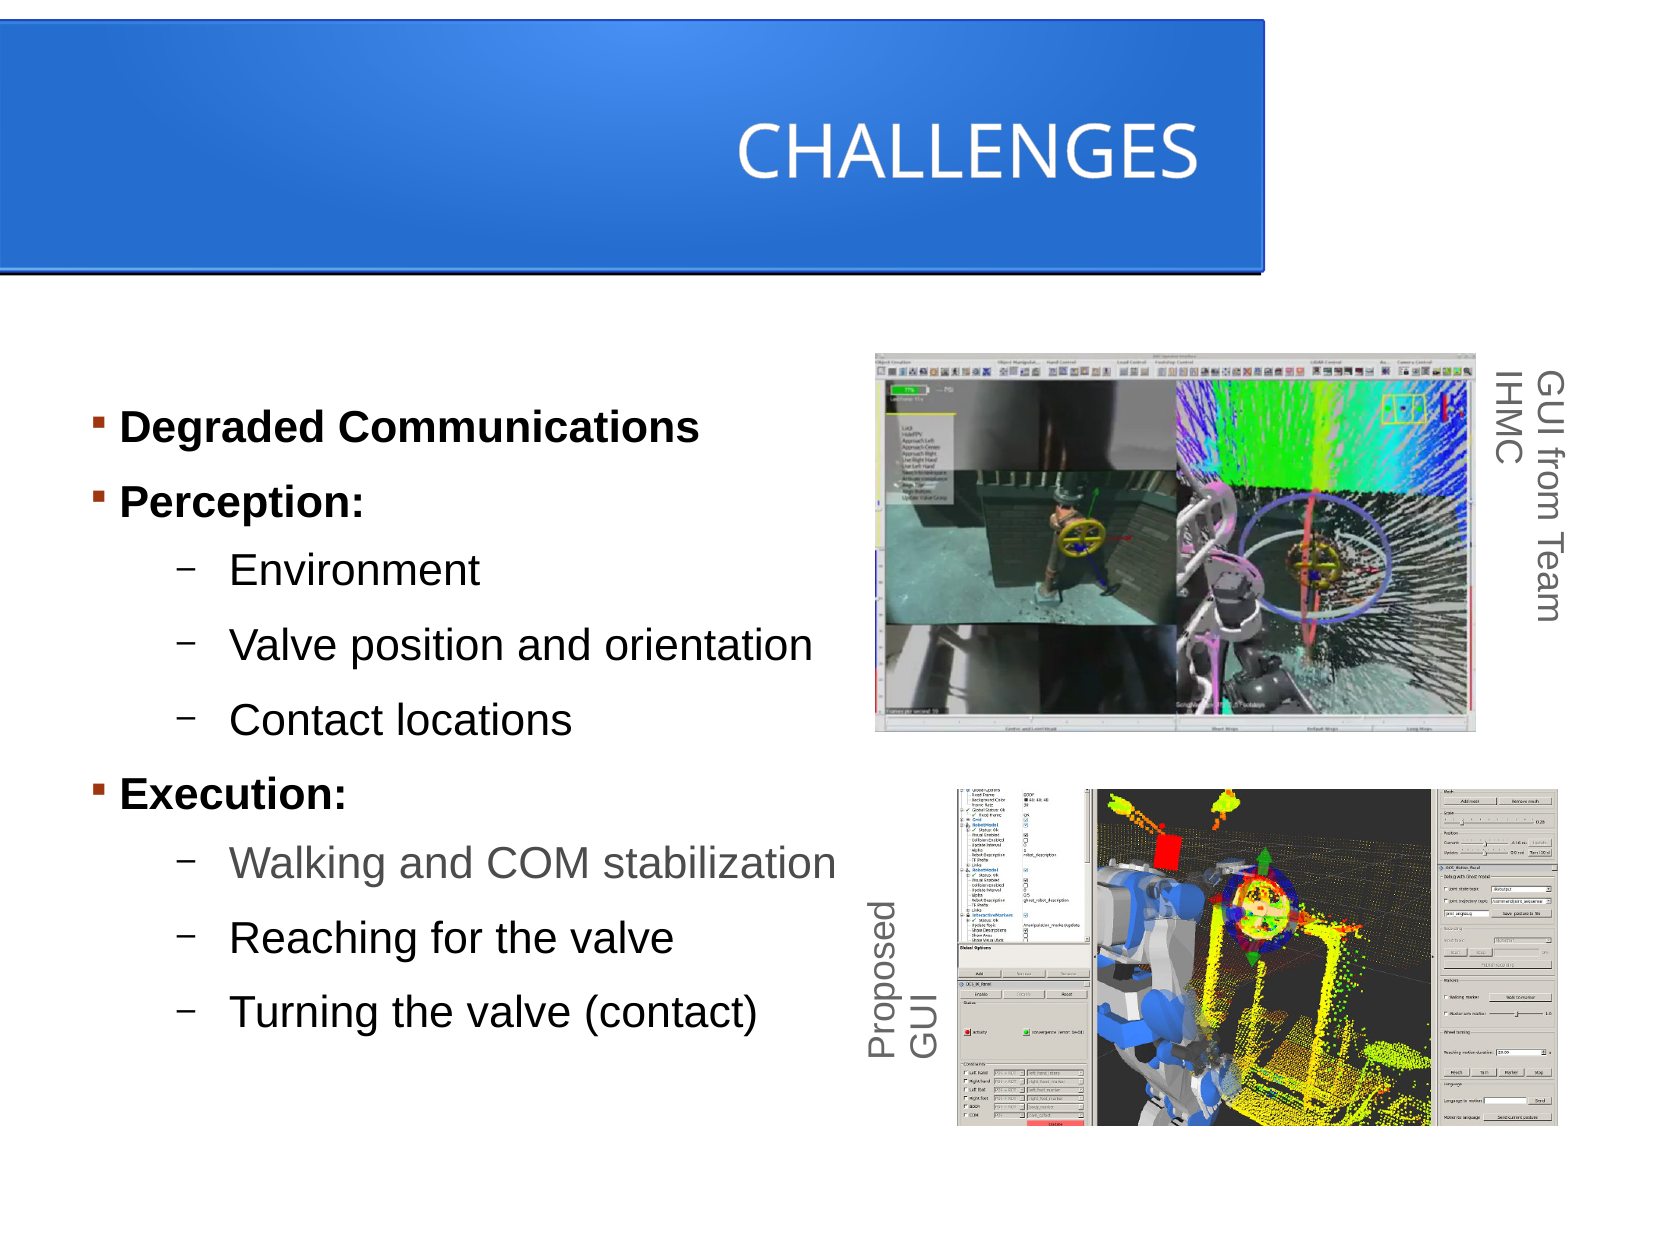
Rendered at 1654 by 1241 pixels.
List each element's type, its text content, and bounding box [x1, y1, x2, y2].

list Degraded Communications Perception: Environment Valve position and orientation Contact locations Execution: Walking and COM stabilization Reaching for the valve Turning the valve (contact) [75, 394, 1010, 1048]
text_box GUI from Team IHMC [1487, 355, 1580, 730]
picture [957, 789, 1558, 1126]
text_box Proposed GUI [852, 822, 945, 1075]
picture [875, 353, 1476, 732]
text_box Challenges [235, 101, 1201, 199]
